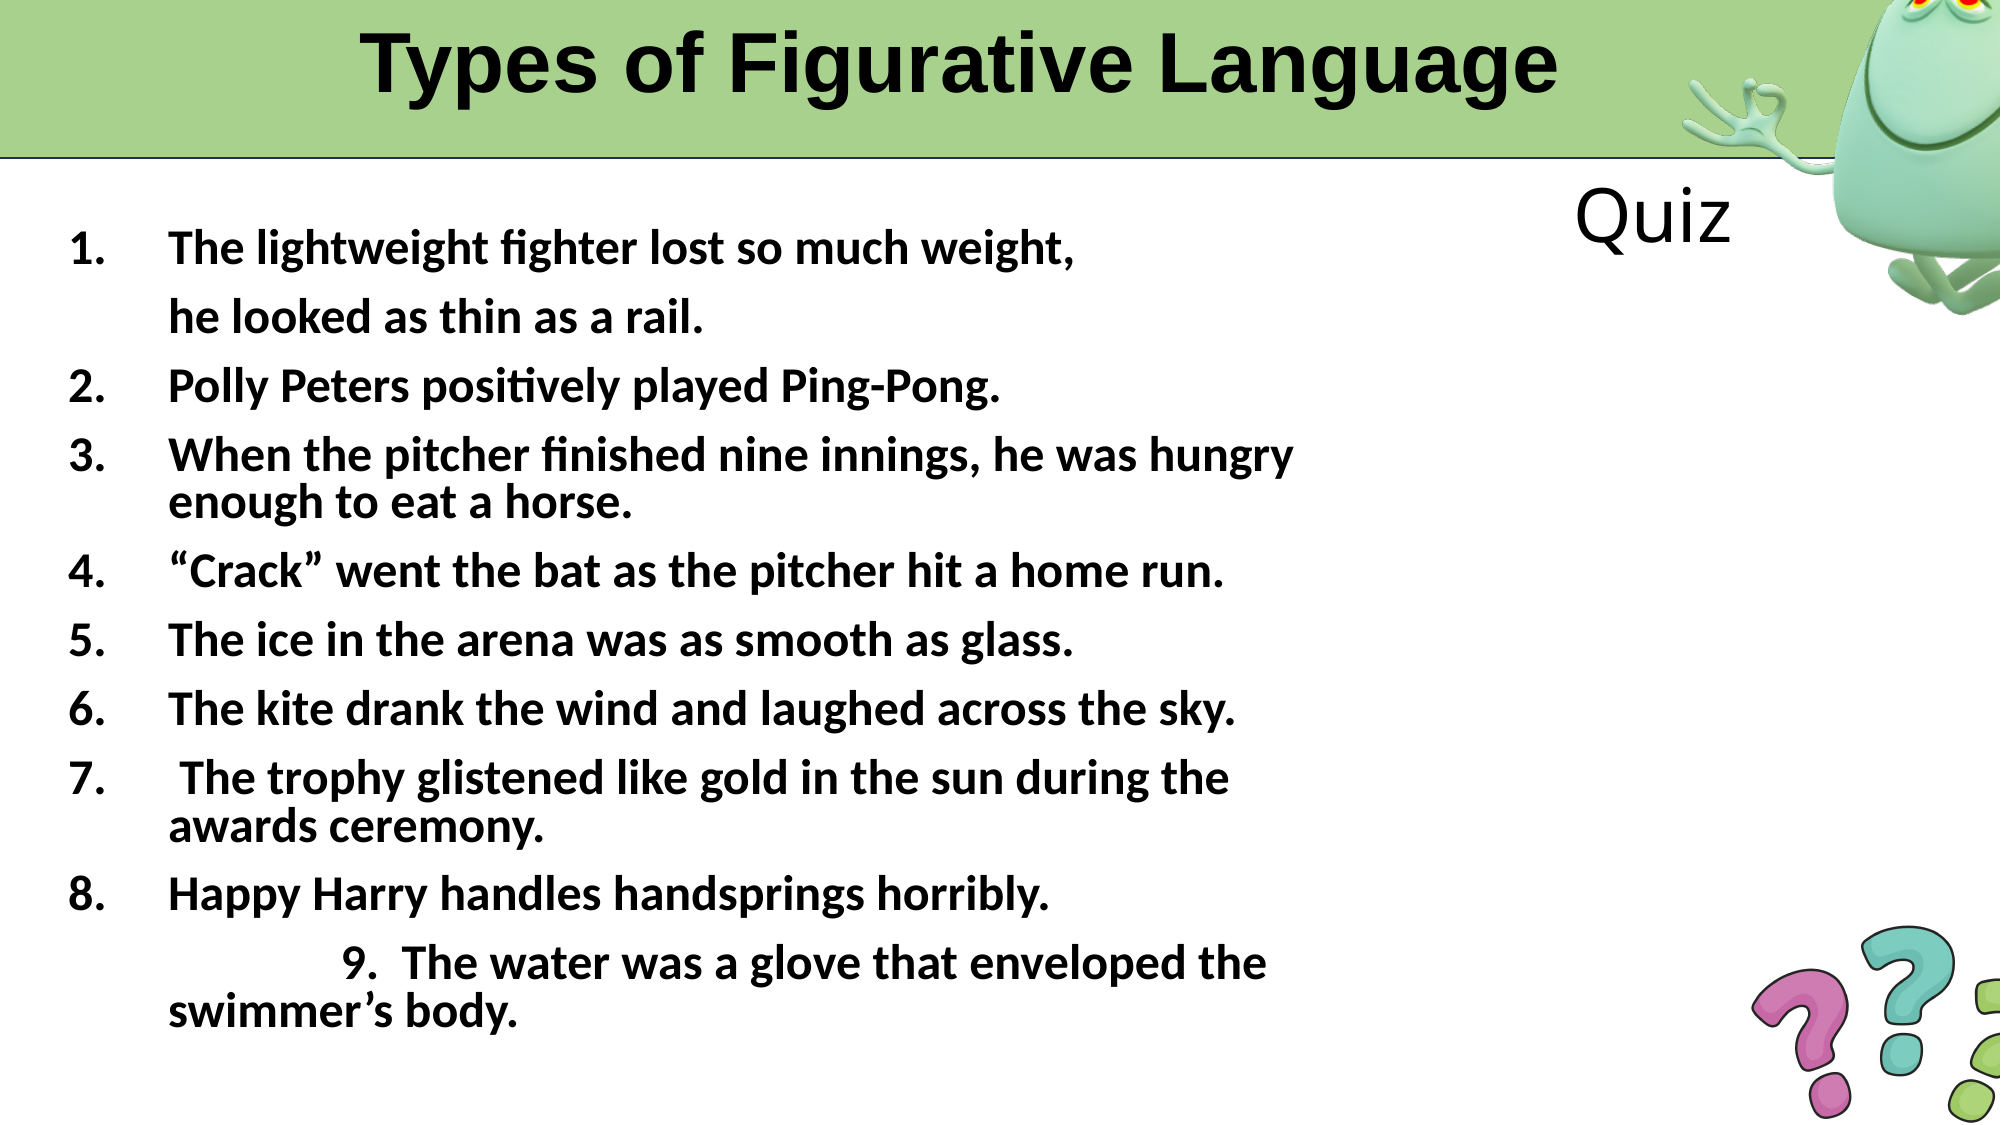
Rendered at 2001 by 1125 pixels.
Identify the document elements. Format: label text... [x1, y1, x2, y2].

list The lightweight fighter lost so much weight, he looked as thin as a rail. Polly Peters positively played Ping-Pong. When the pitcher finished nine innings, he was hungry enough to eat a horse. “Crack” went the bat as the pitcher hit a home run. The ice in the arena was as smooth as glass. The kite drank the wind and laughed across the sky. The trophy glistened like gold in the sun during the awards ceremony. Happy Harry handles handsprings horribly. 9. The water was a glove that enveloped the swimmer’s body. [53, 218, 1404, 1125]
text_box Types of Figurative Language [344, 0, 1619, 159]
picture [1619, 0, 2000, 322]
text_box [0, 0, 344, 158]
picture [1746, 918, 2000, 1125]
text_box Quiz [1558, 137, 1619, 301]
text_box Quiz [1612, 237, 1619, 249]
text_box Quiz [1585, 194, 1619, 237]
